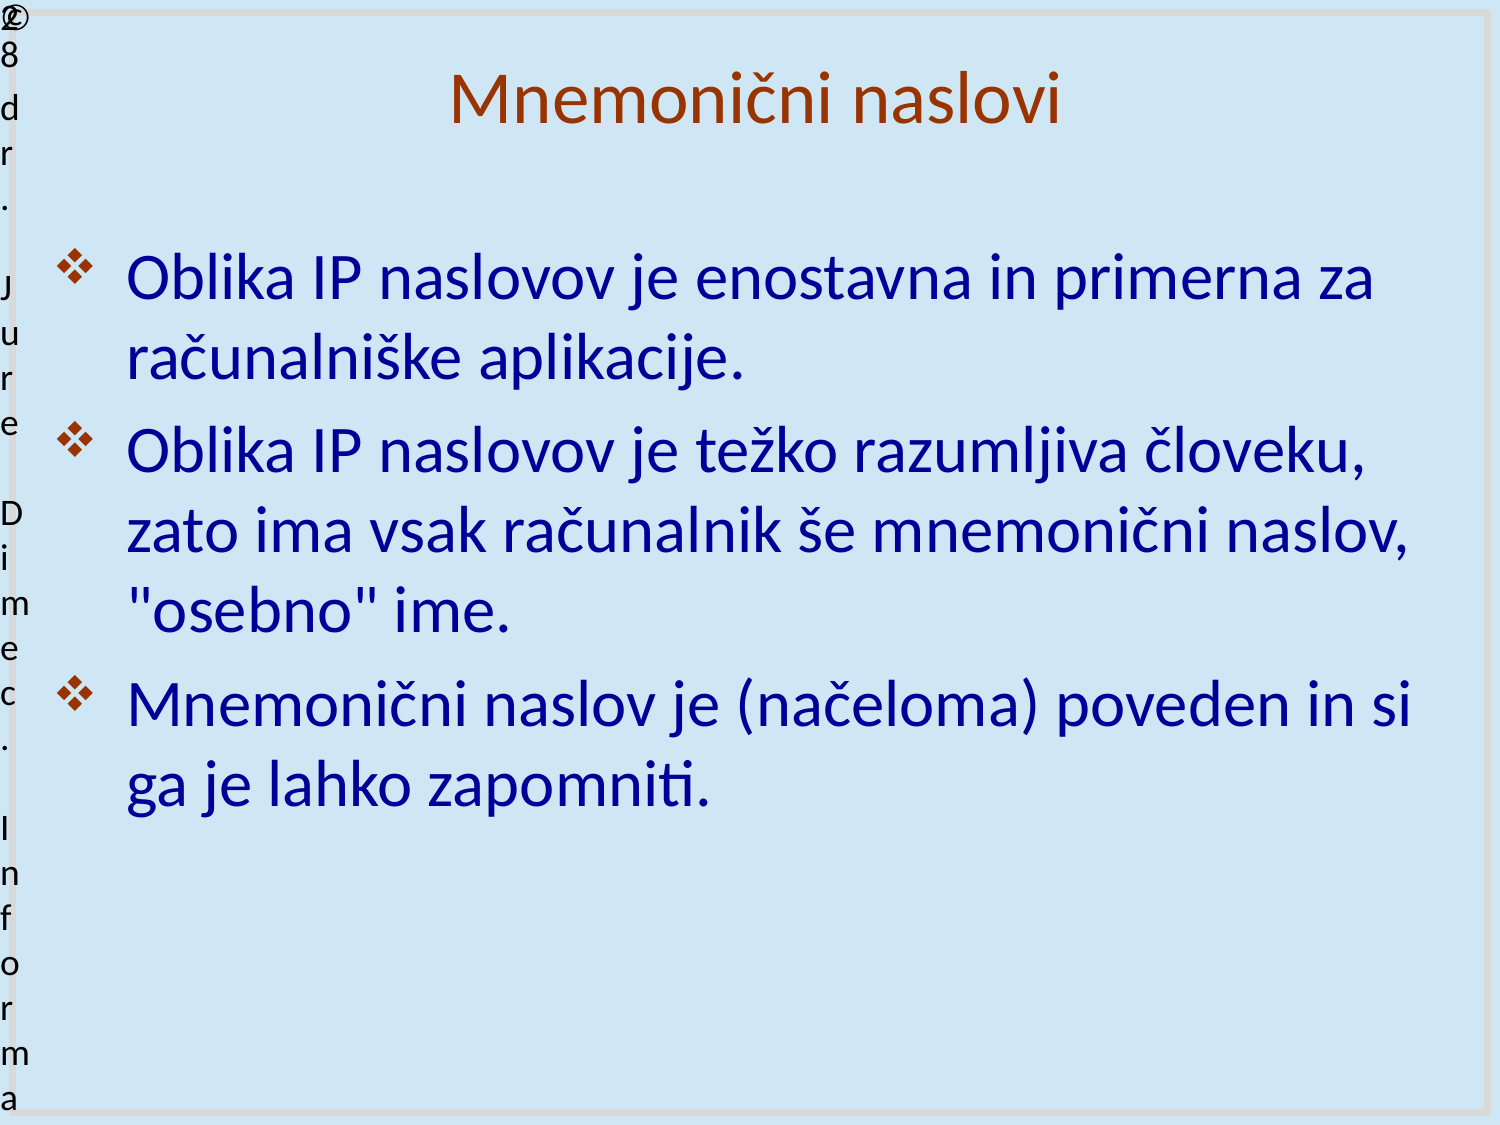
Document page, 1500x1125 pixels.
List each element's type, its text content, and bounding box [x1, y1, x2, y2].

title Mnemonični naslovi [37, 37, 1475, 150]
list Oblika IP naslovov je enostavna in primerna za računalniške aplikacije. Oblika IP naslovov je težko razumljiva človeku, zato ima vsak računalnik še mnemonični naslov, "osebno" ime. Mnemonični naslov je (načeloma) poveden in si ga je lahko zapomniti. [37, 224, 1475, 1050]
